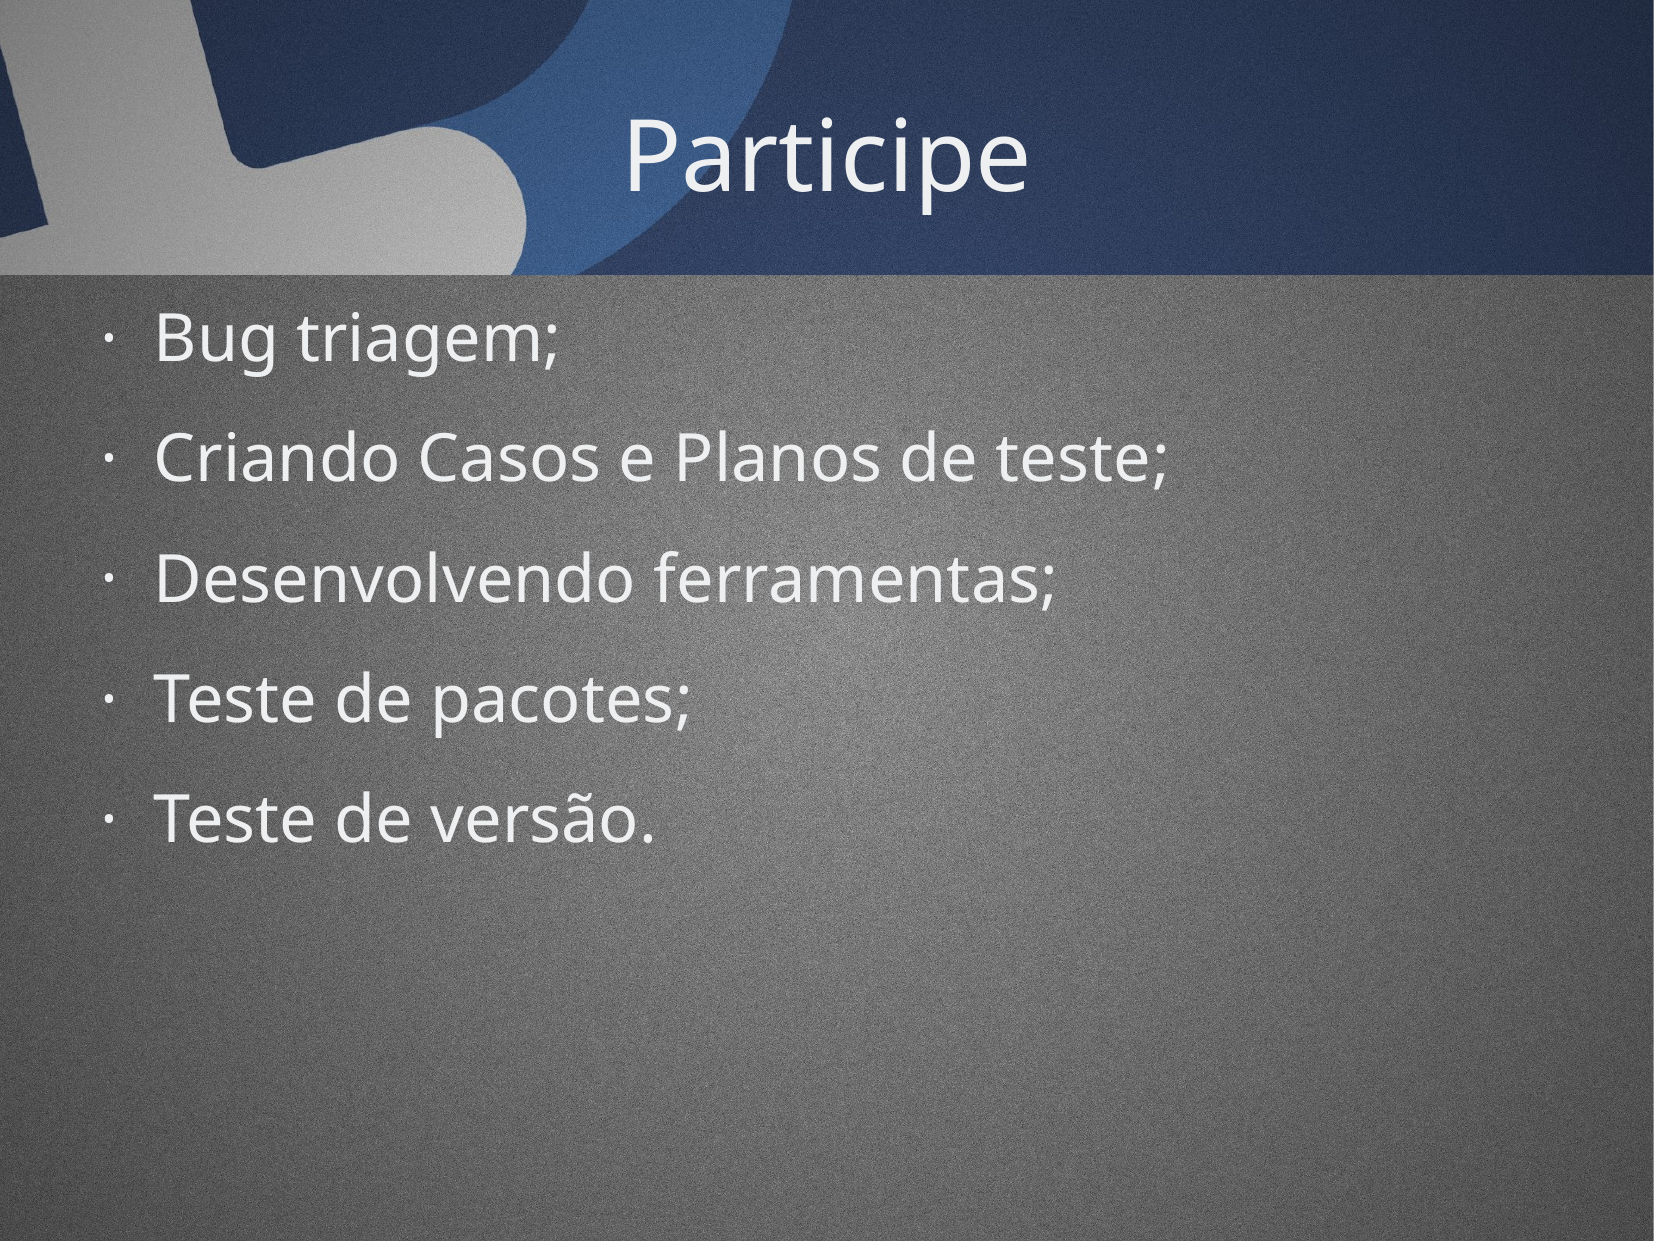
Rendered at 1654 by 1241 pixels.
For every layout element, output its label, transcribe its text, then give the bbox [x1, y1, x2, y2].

title Participe [82, 49, 1571, 257]
list Bug triagem; Criando Casos e Planos de teste; Desenvolvendo ferramentas; Teste de pacotes; Teste de versão. [82, 290, 1571, 1010]
picture [0, 0, 1654, 1241]
